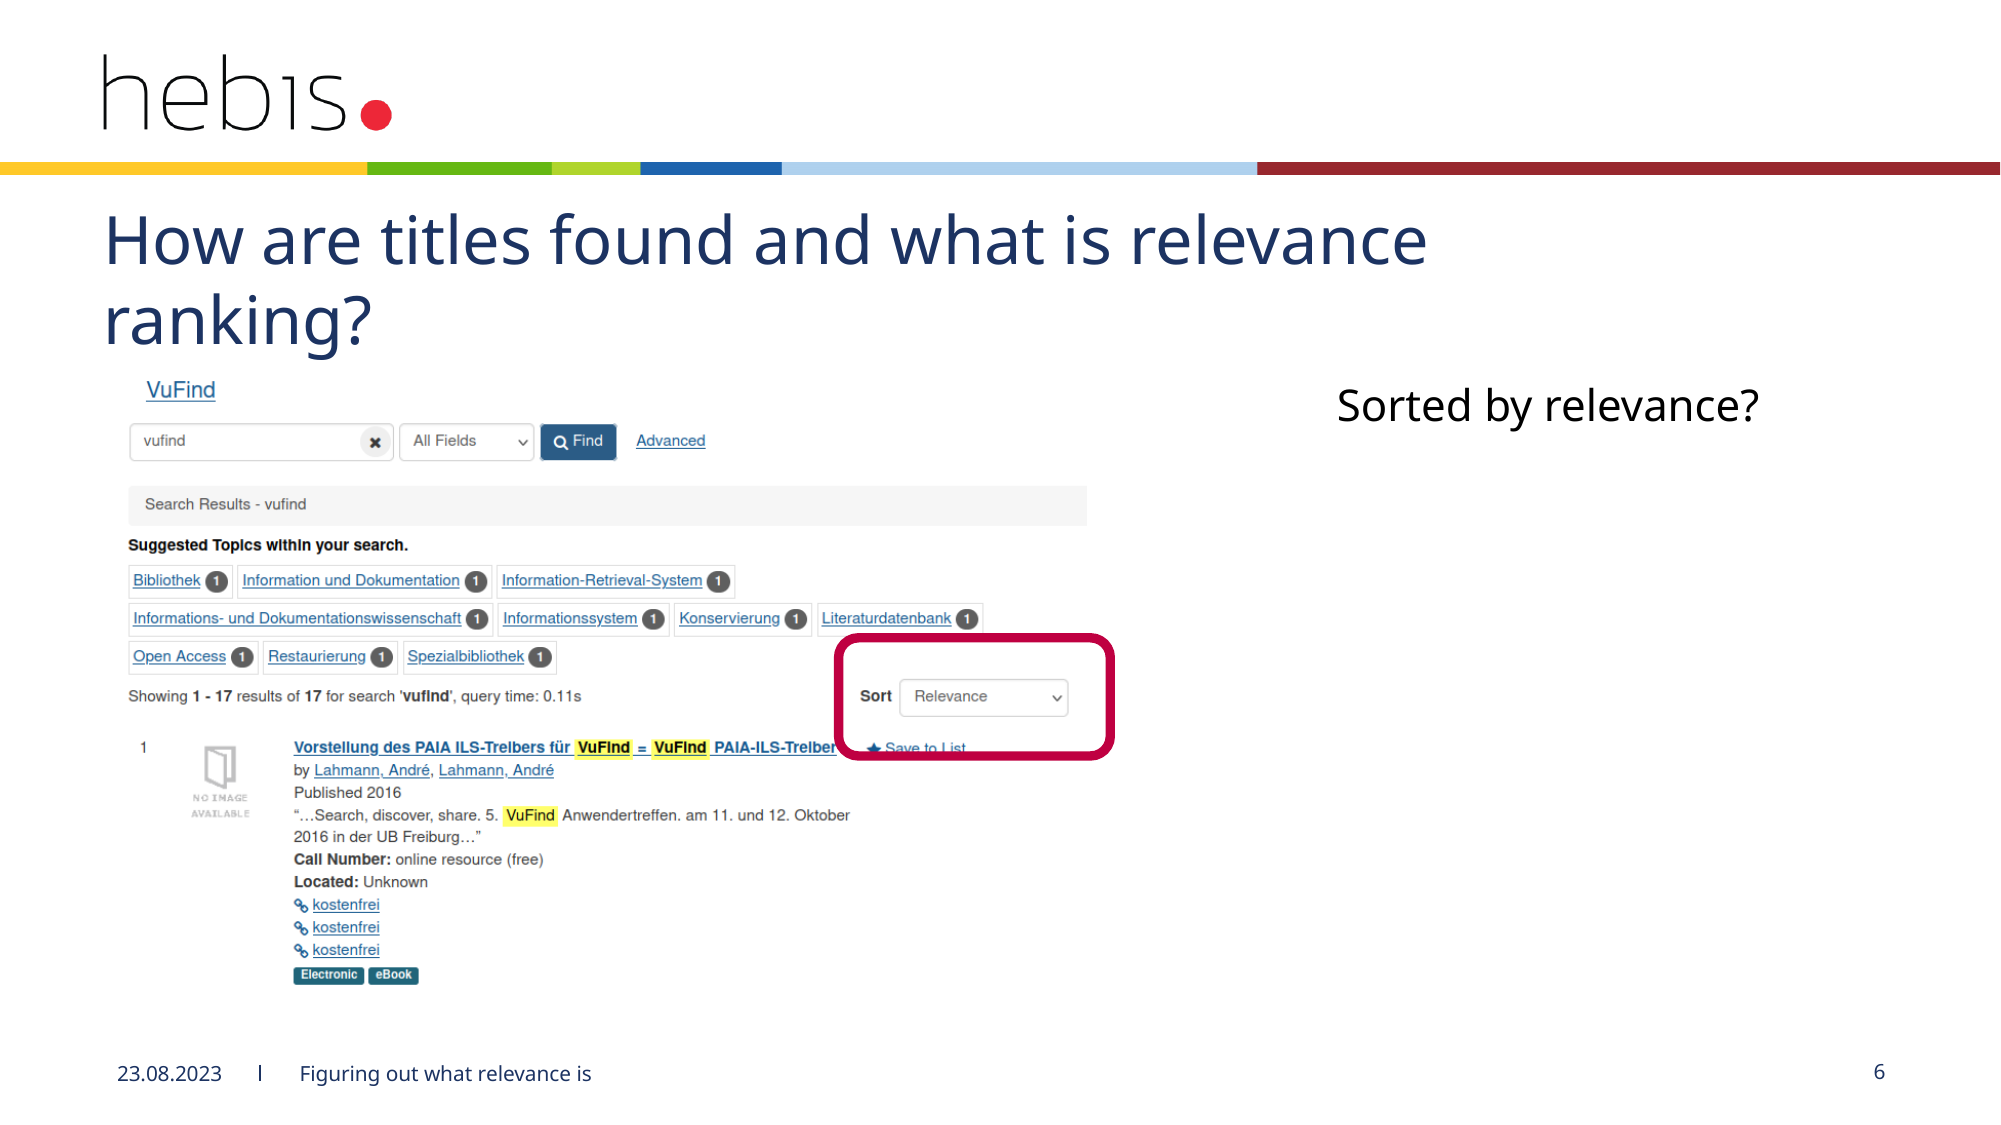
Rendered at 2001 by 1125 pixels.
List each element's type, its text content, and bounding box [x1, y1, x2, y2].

picture [162, 233, 182, 242]
picture [0, 0, 2001, 248]
slide_number <number> [1694, 1042, 1900, 1103]
slide_number 23.08.2023 [102, 1042, 271, 1103]
footer Figuring out what relevance is [284, 1042, 1451, 1103]
list Sorted by relevance? [1330, 371, 1900, 1006]
picture [107, 375, 1087, 993]
picture [335, 232, 353, 242]
list How are titles found and what is relevance ranking? [97, 242, 1619, 313]
picture [472, 232, 490, 242]
picture [844, 643, 1087, 751]
